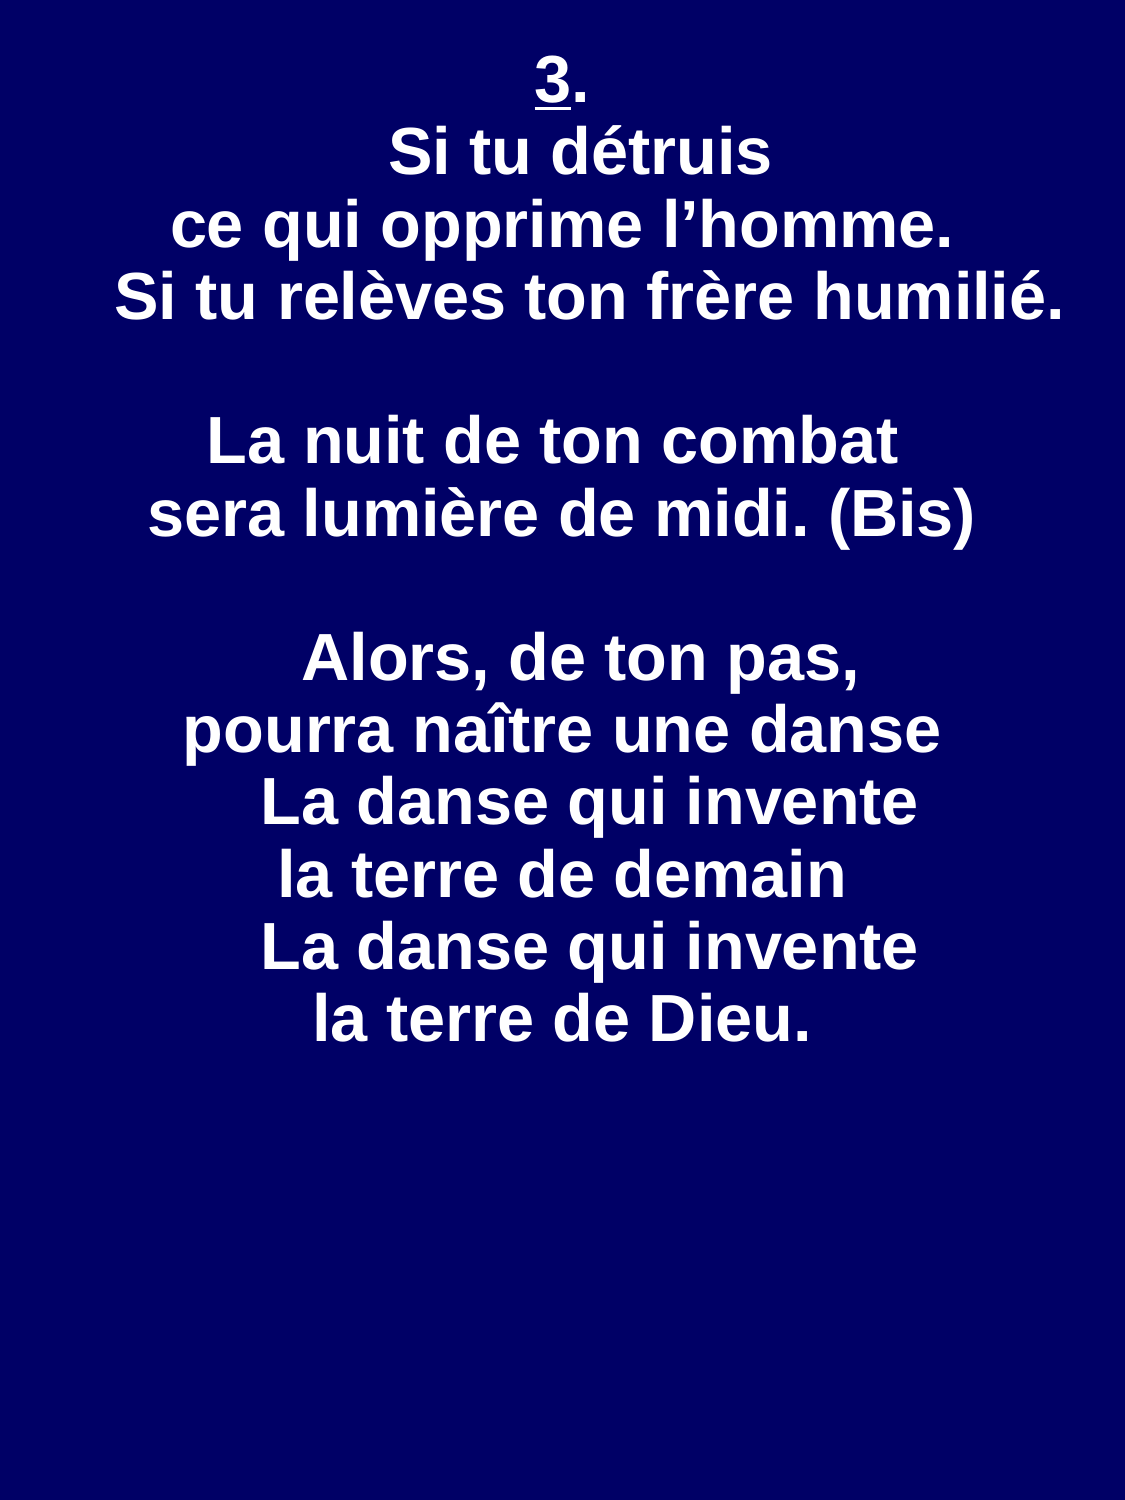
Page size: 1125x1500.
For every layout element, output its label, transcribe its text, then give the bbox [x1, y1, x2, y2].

text_box 3. Si tu détruis ce qui opprime l’homme. Si tu relèves ton frère humilié. La nuit de ton combat sera lumière de midi. (Bis) Alors, de ton pas, pourra naître une danse La danse qui invente la terre de demain La danse qui invente la terre de Dieu. [0, 47, 1125, 1429]
